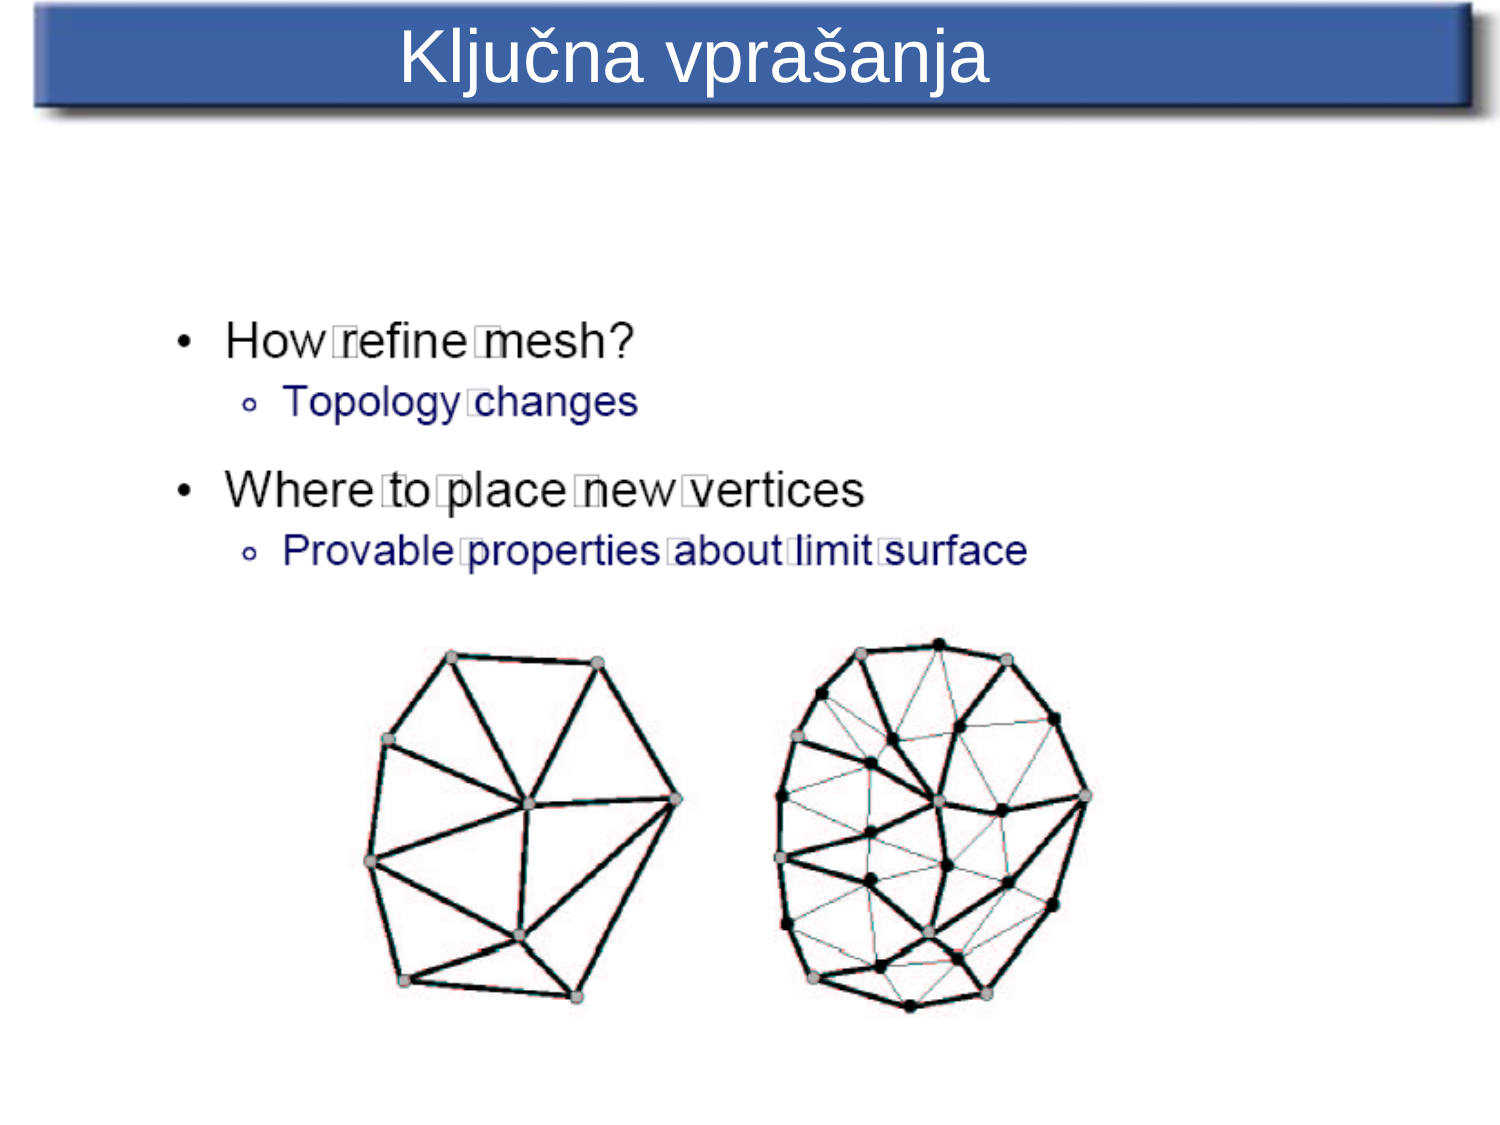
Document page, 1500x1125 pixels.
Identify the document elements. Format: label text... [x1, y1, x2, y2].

picture [32, 0, 1500, 127]
picture [171, 302, 1105, 1039]
text_box Ključna vprašanja [383, 0, 1006, 106]
